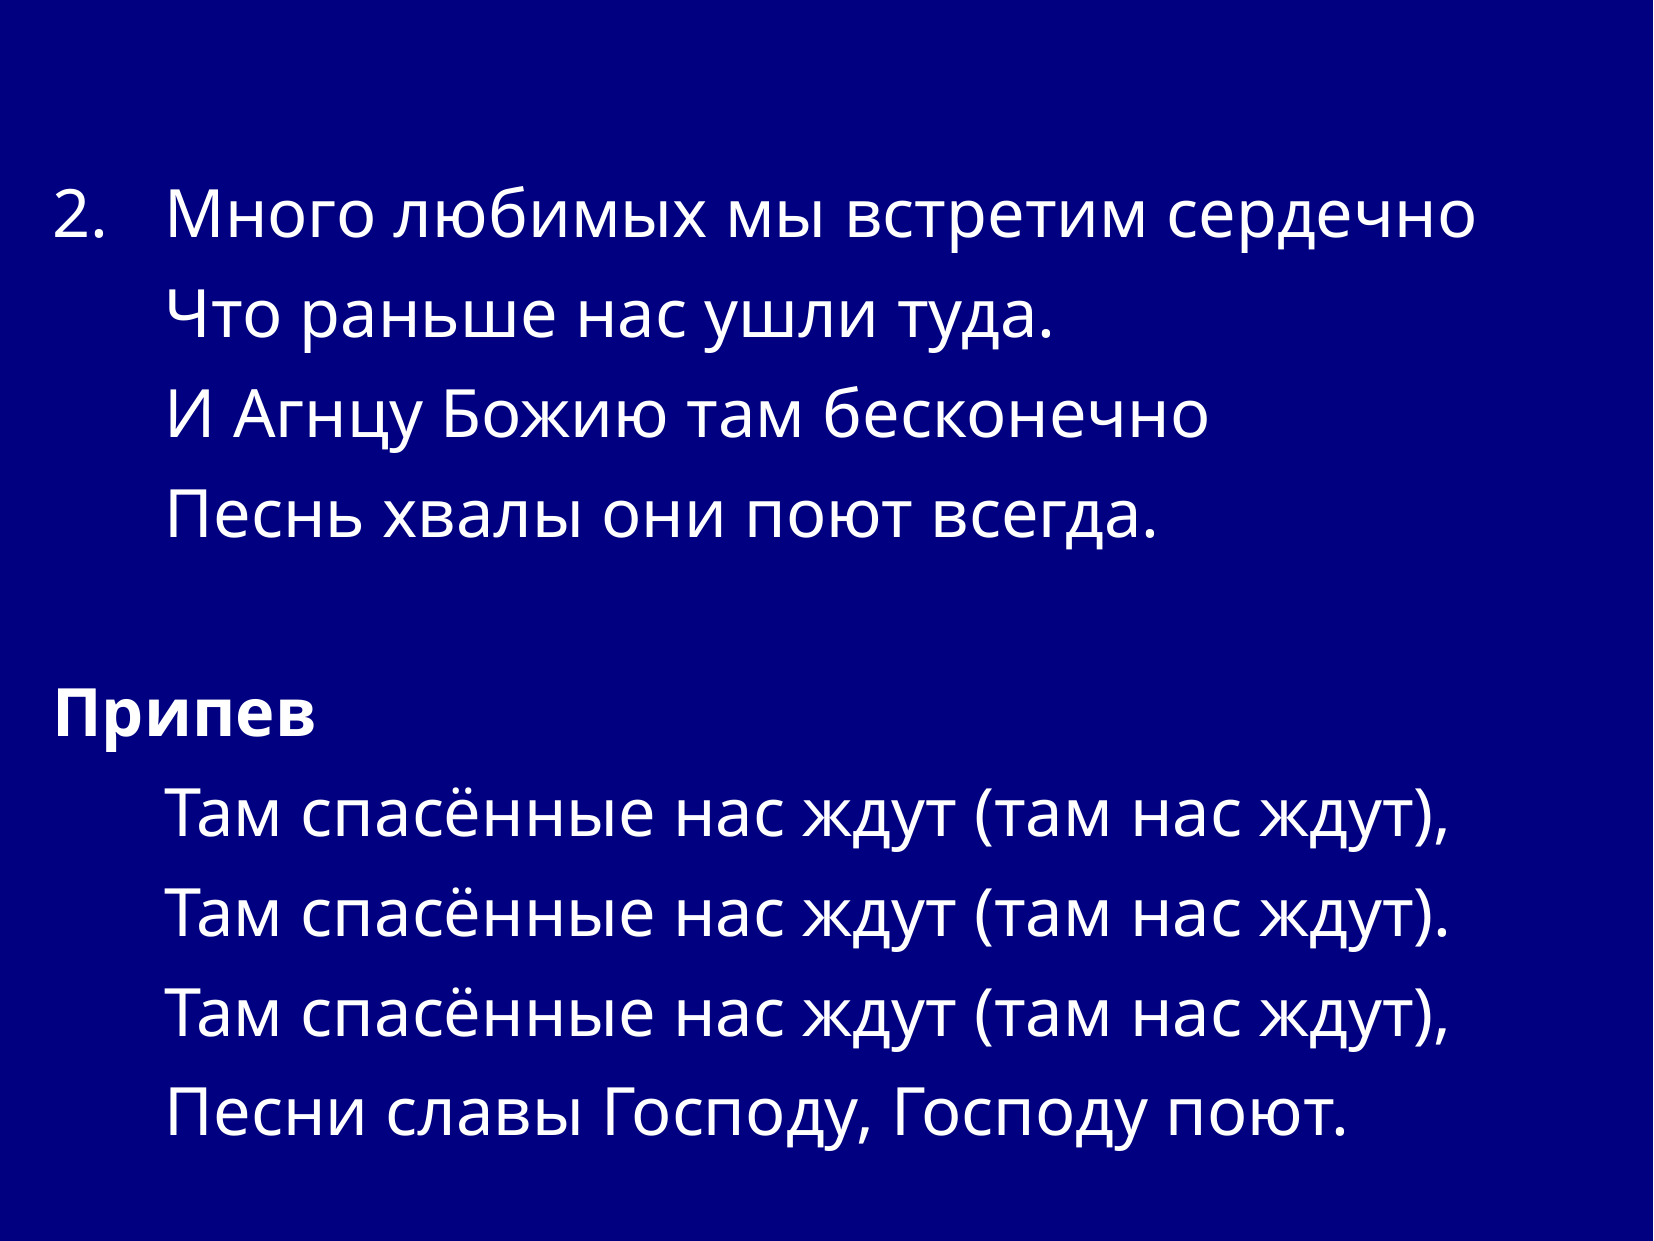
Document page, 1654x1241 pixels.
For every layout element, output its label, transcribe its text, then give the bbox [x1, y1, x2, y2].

text_box 2. Много любимых мы встретим сердечно Что раньше нас ушли туда. И Агнцу Божию там бесконечно Песнь хвалы они поют всегда. Припев Там спасённые нас ждут (там нас ждут), Там спасённые нас ждут (там нас ждут). Там спасённые нас ждут (там нас ждут), Песни славы Господу, Господу поют. [37, 150, 1653, 1163]
